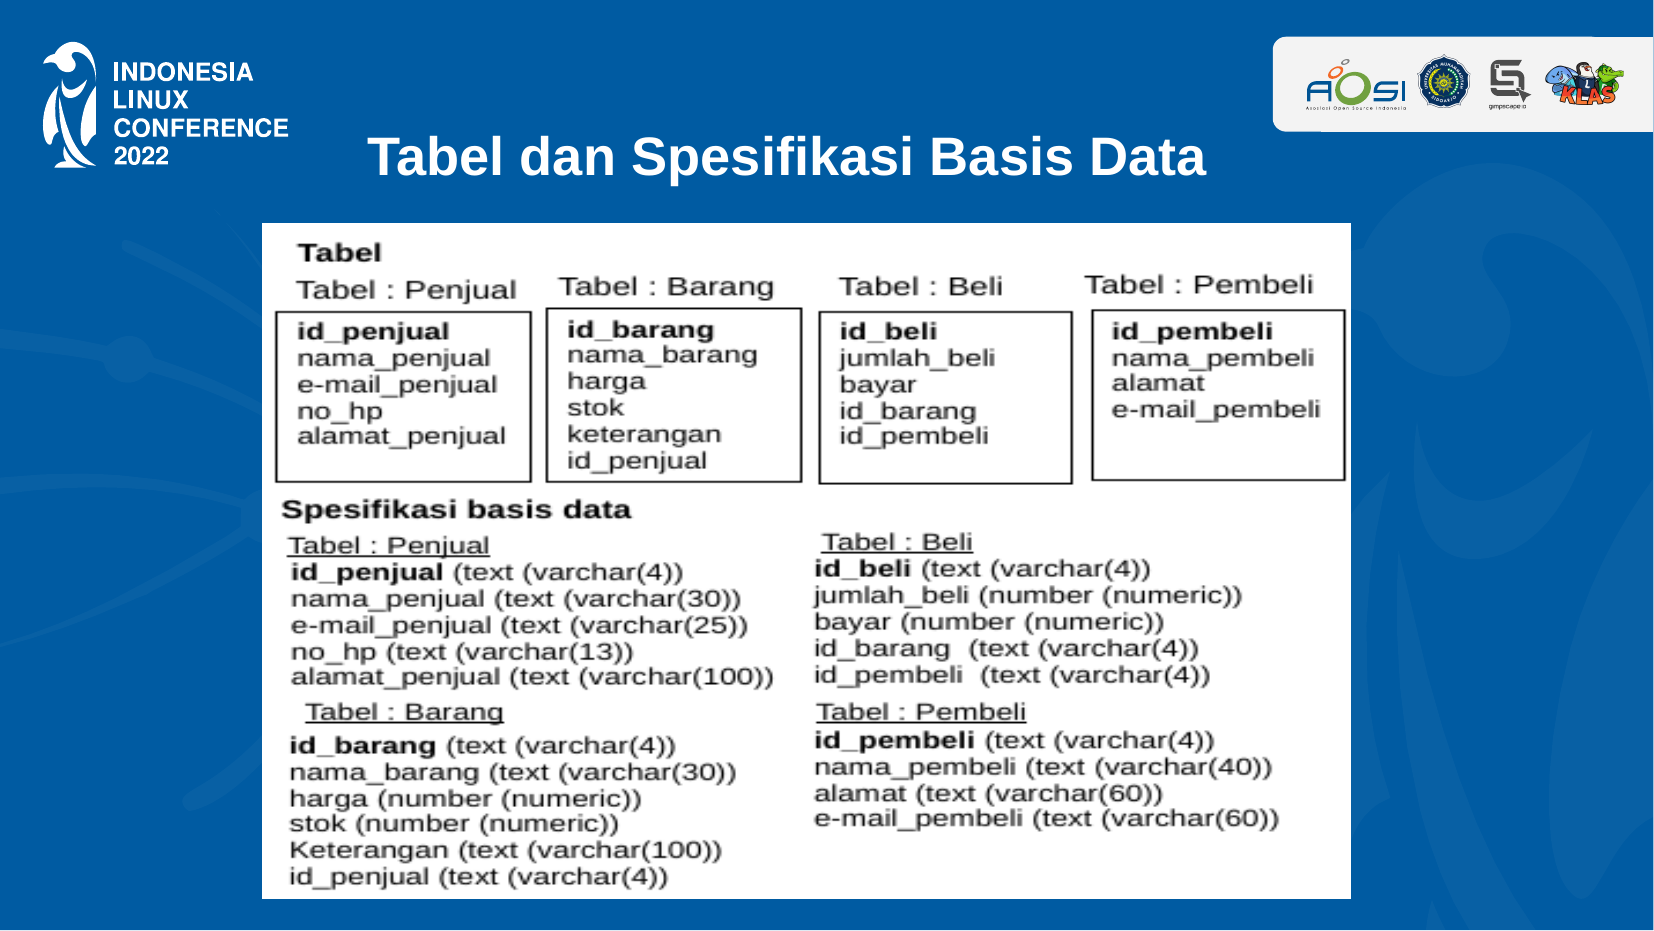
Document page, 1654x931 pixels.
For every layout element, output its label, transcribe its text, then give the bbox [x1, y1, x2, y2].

title Tabel dan Spesifikasi Basis Data [75, 126, 1501, 188]
picture [1417, 54, 1471, 108]
picture [1545, 62, 1624, 105]
picture [262, 223, 1351, 899]
